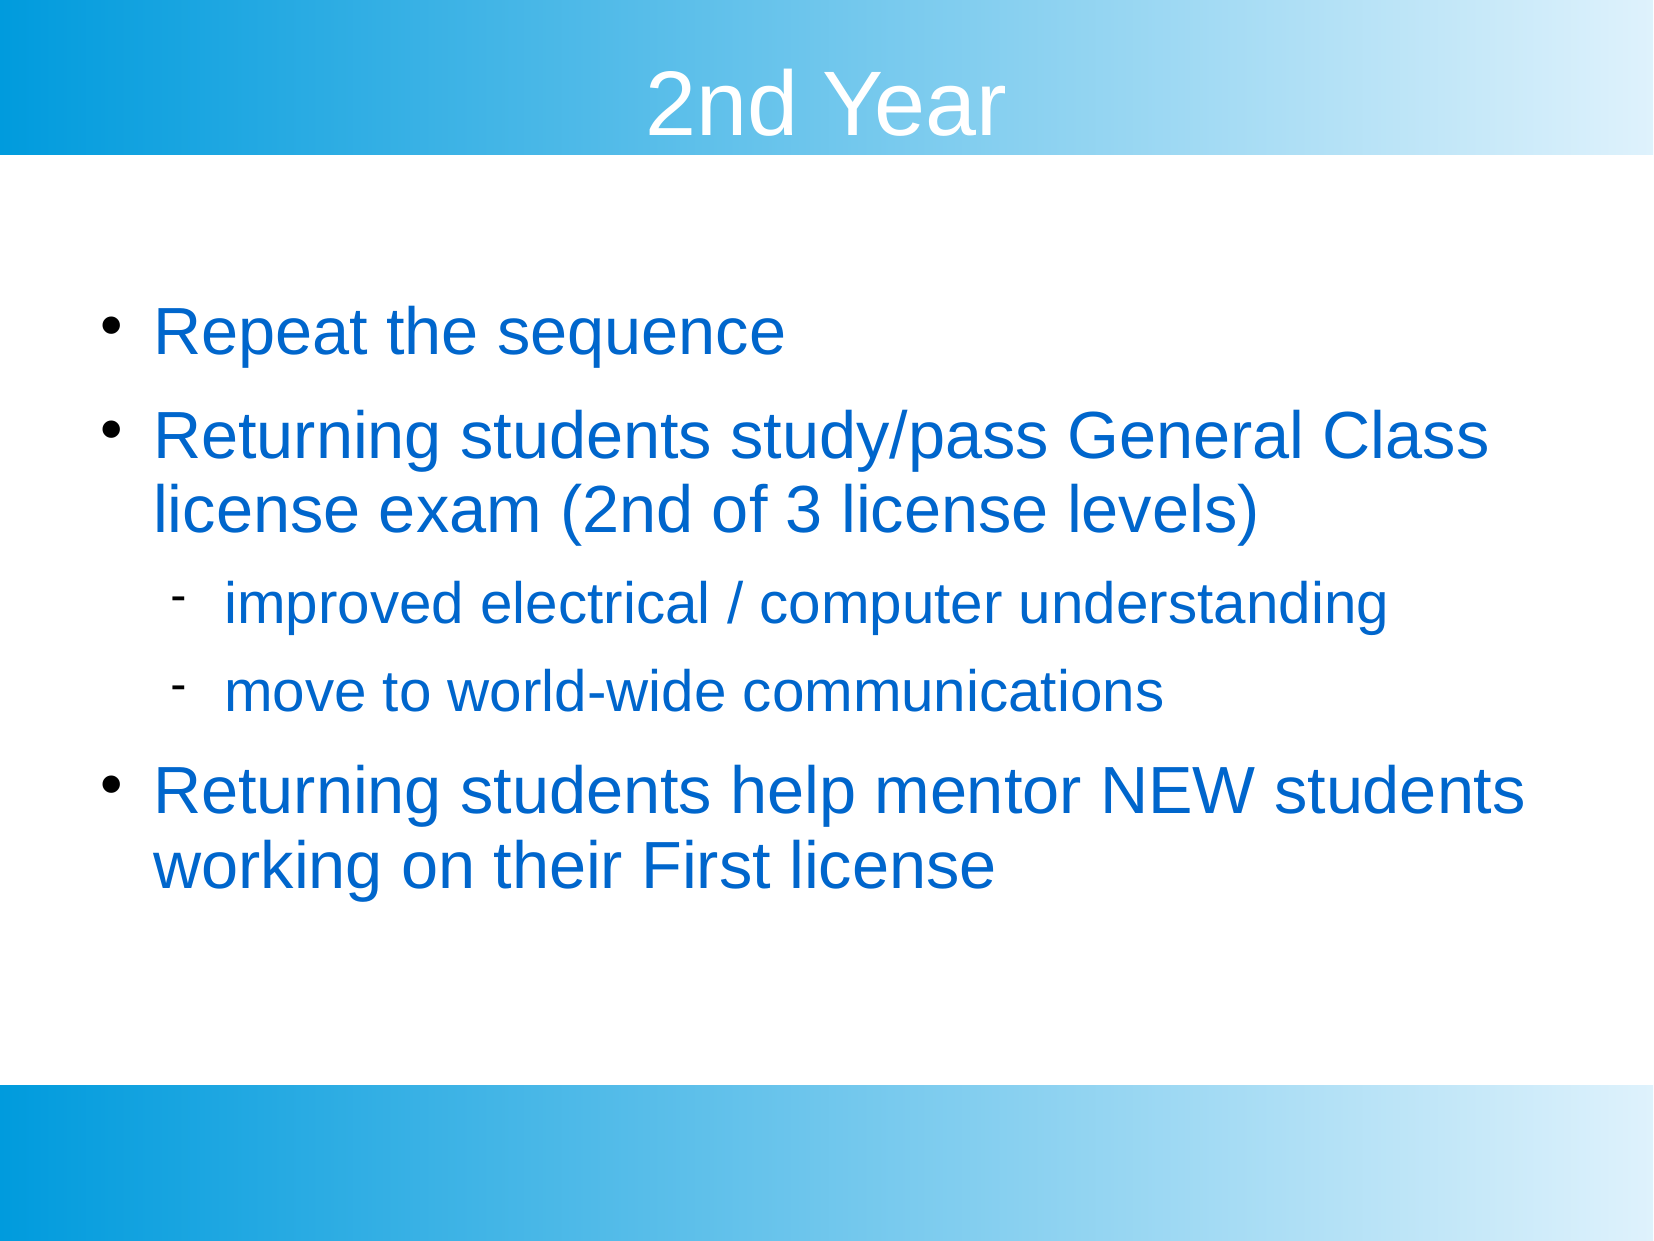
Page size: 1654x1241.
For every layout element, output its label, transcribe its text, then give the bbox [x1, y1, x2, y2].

list Repeat the sequence Returning students study/pass General Class license exam (2nd of 3 license levels) improved electrical / computer understanding move to world-wide communications Returning students help mentor NEW students working on their First license [82, 290, 1571, 1010]
title 2nd Year [82, 49, 1571, 155]
